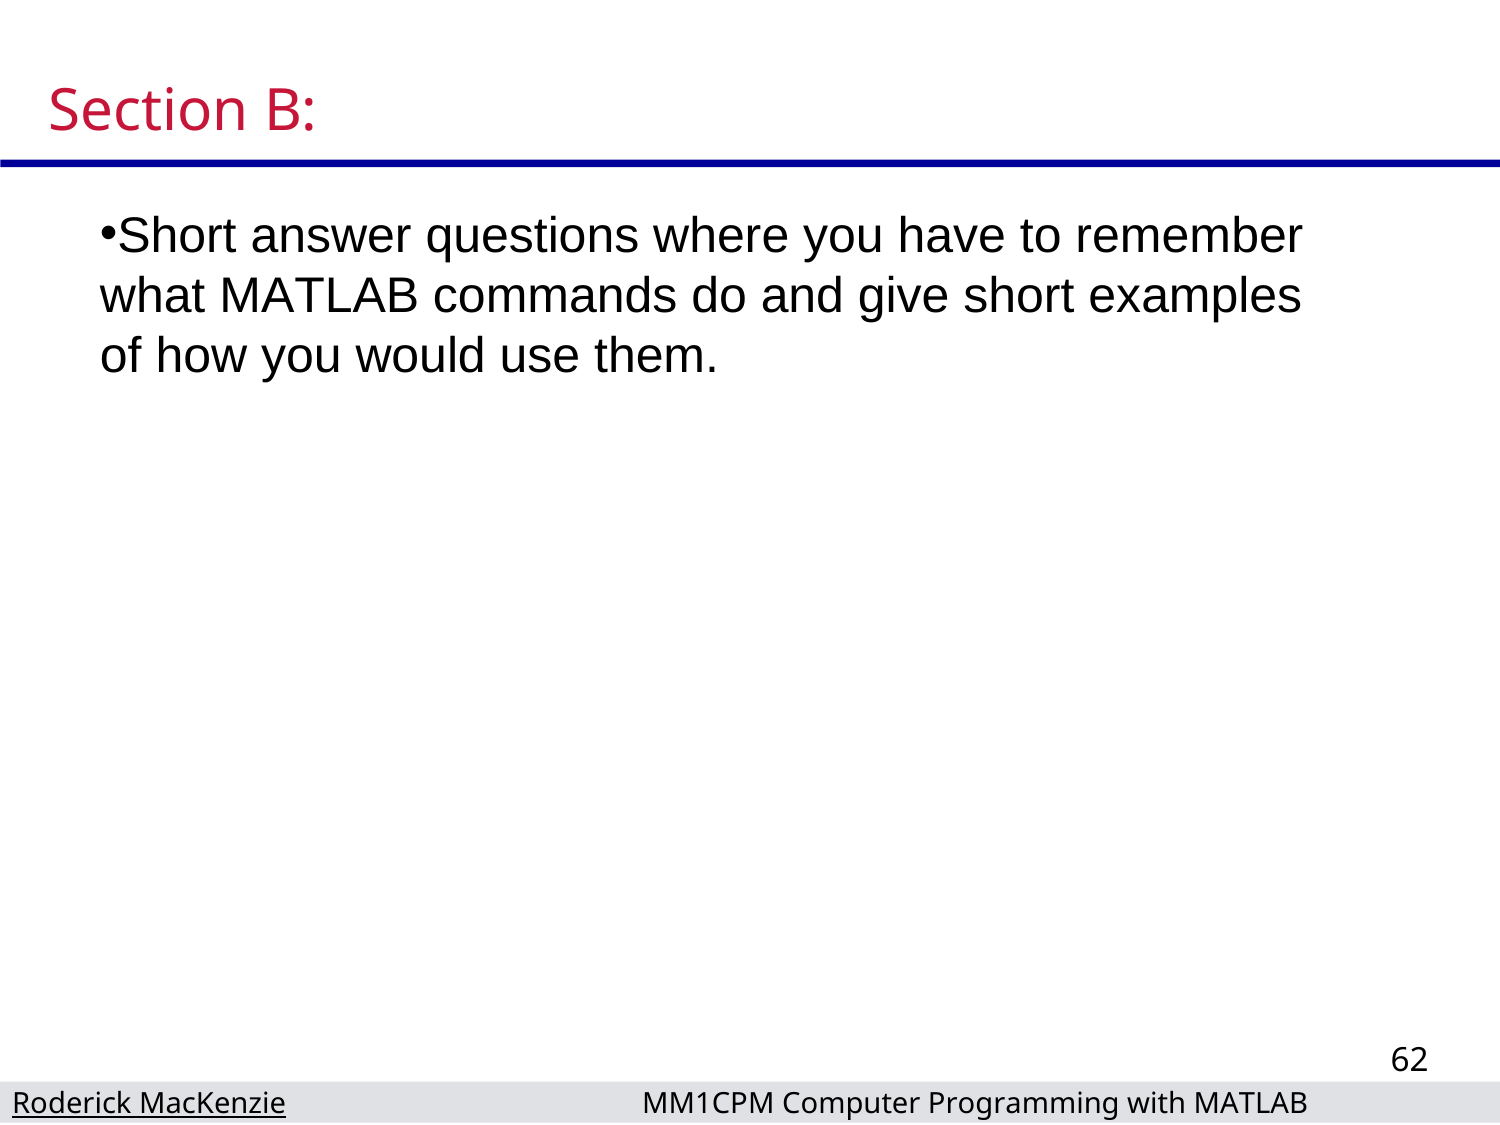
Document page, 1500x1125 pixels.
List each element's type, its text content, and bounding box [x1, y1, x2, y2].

text_box <number> [1375, 1030, 1500, 1101]
text_box Short answer questions where you have to remember what MATLAB commands do and give short examples of how you would use them. [85, 194, 1366, 390]
title Section B: [34, 55, 1144, 160]
